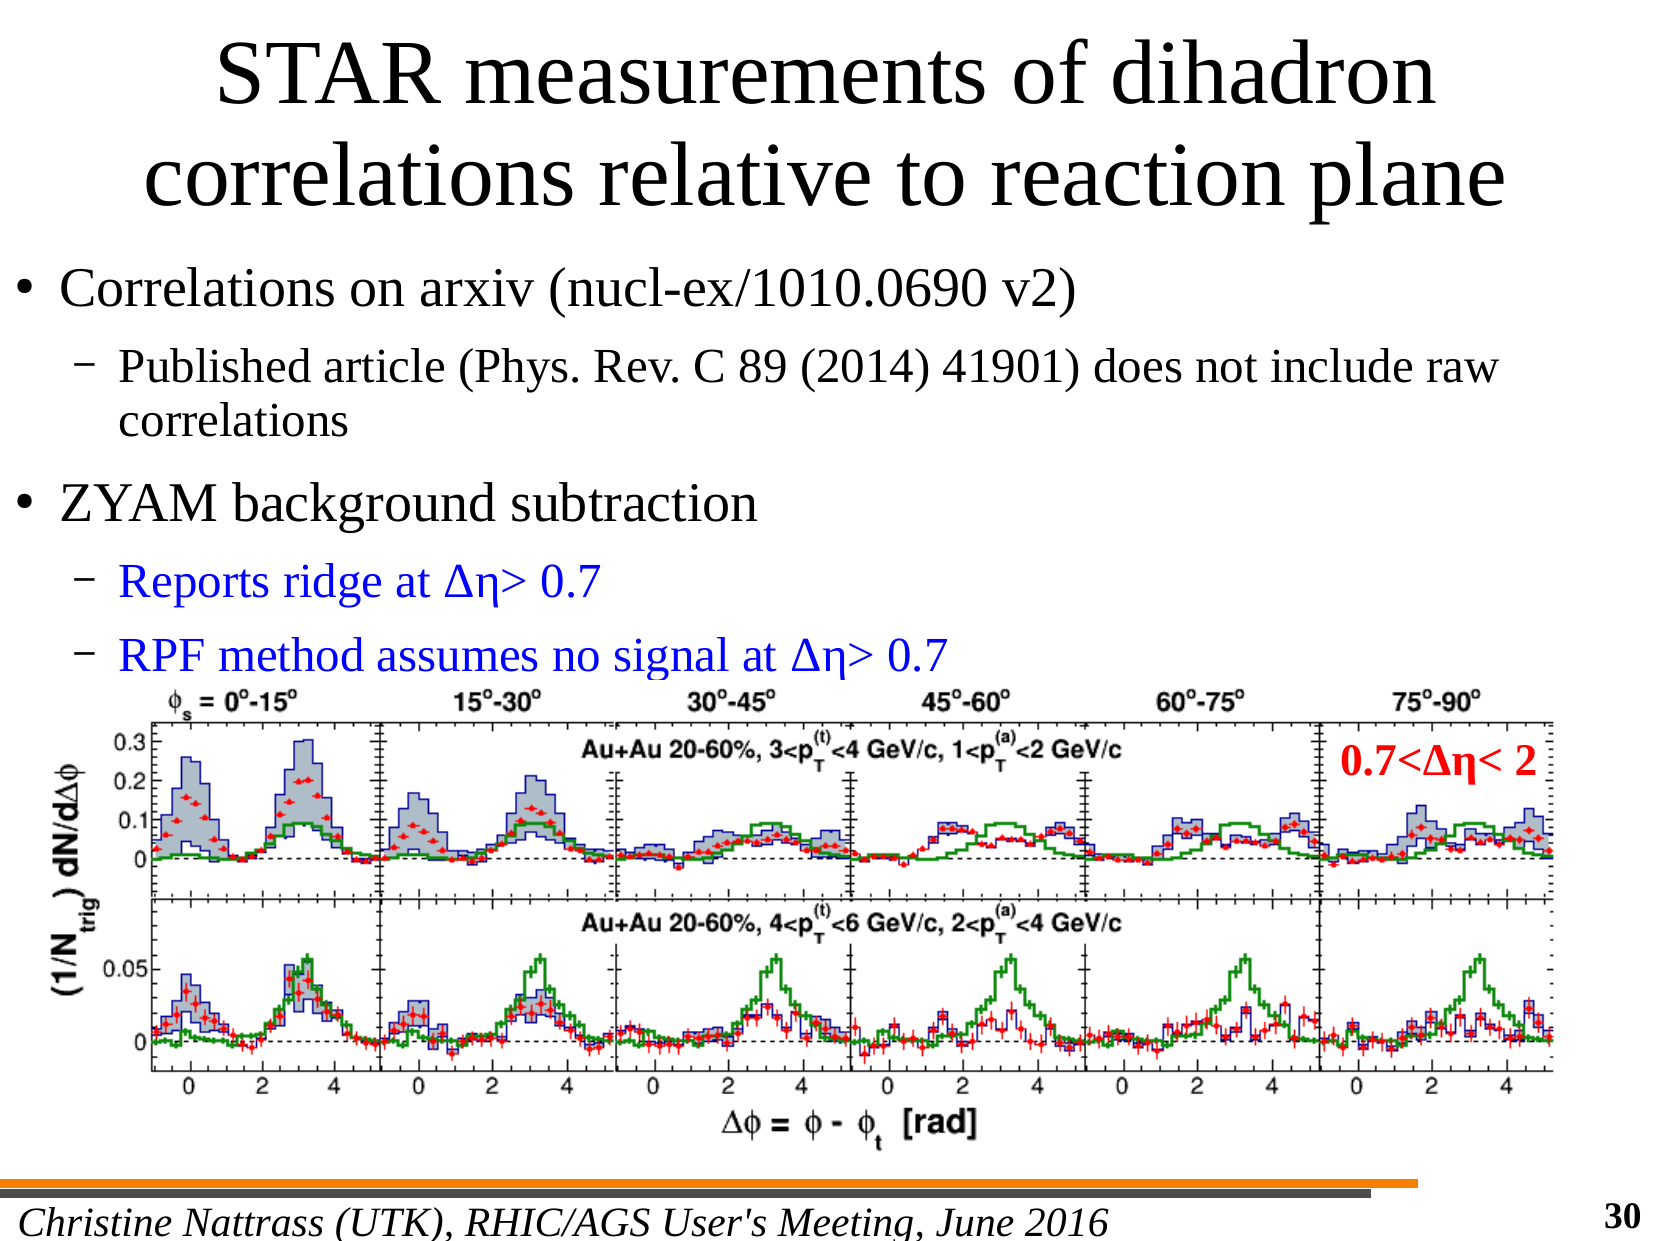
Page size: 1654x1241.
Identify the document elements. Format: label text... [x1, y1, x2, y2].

picture [45, 680, 1602, 1156]
list Correlations on arxiv (nucl-ex/1010.0690 v2) Published article (Phys. Rev. C 89 (2014) 41901) does not include raw correlations ZYAM background subtraction Reports ridge at Δη> 0.7 RPF method assumes no signal at Δη> 0.7 [0, 256, 1654, 685]
text_box 0.7<Δη< 2 [1229, 735, 1590, 815]
title STAR measurements of dihadron correlations relative to reaction plane [82, 19, 1571, 227]
